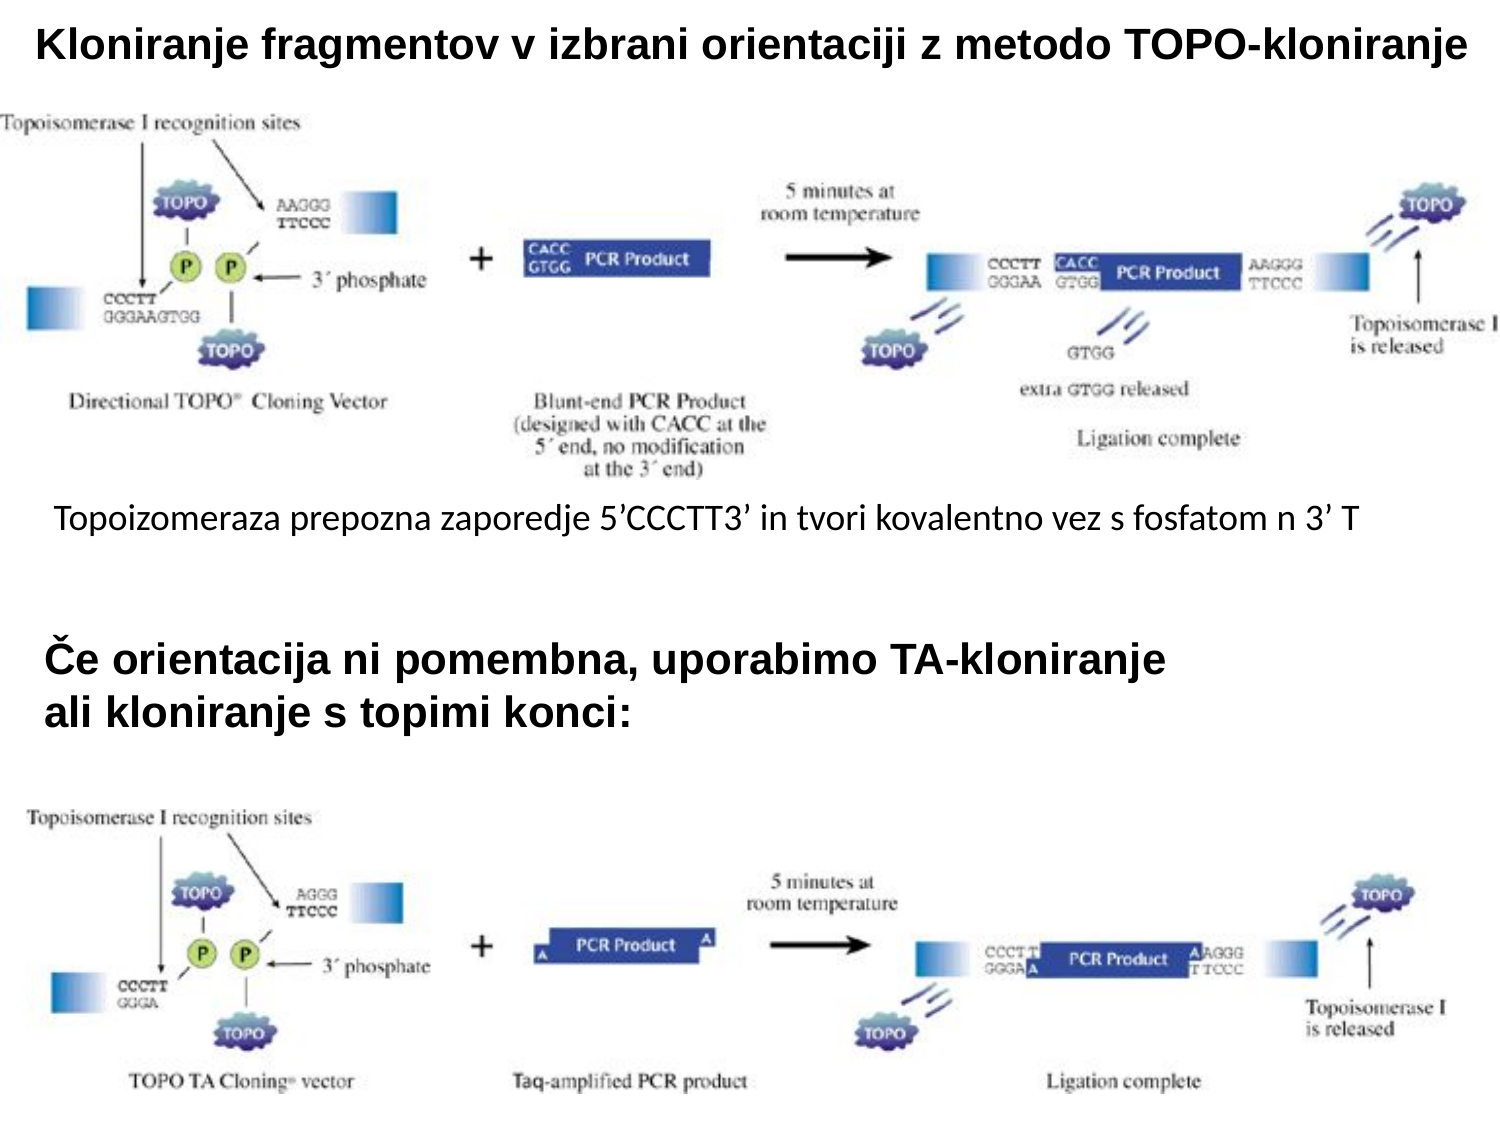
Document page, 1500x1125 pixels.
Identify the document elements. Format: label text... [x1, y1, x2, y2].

text_box Kloniranje fragmentov v izbrani orientaciji z metodo TOPO-kloniranje [21, 8, 1500, 77]
text_box Če orientacija ni pomembna, uporabimo TA-kloniranje ali kloniranje s topimi konci: [29, 623, 1183, 744]
picture [0, 113, 1500, 480]
text_box Topoizomeraza prepozna zaporedje 5’CCCTT3’ in tvori kovalentno vez s fosfatom n 3’ T [30, 485, 1376, 546]
picture [26, 809, 1447, 1094]
